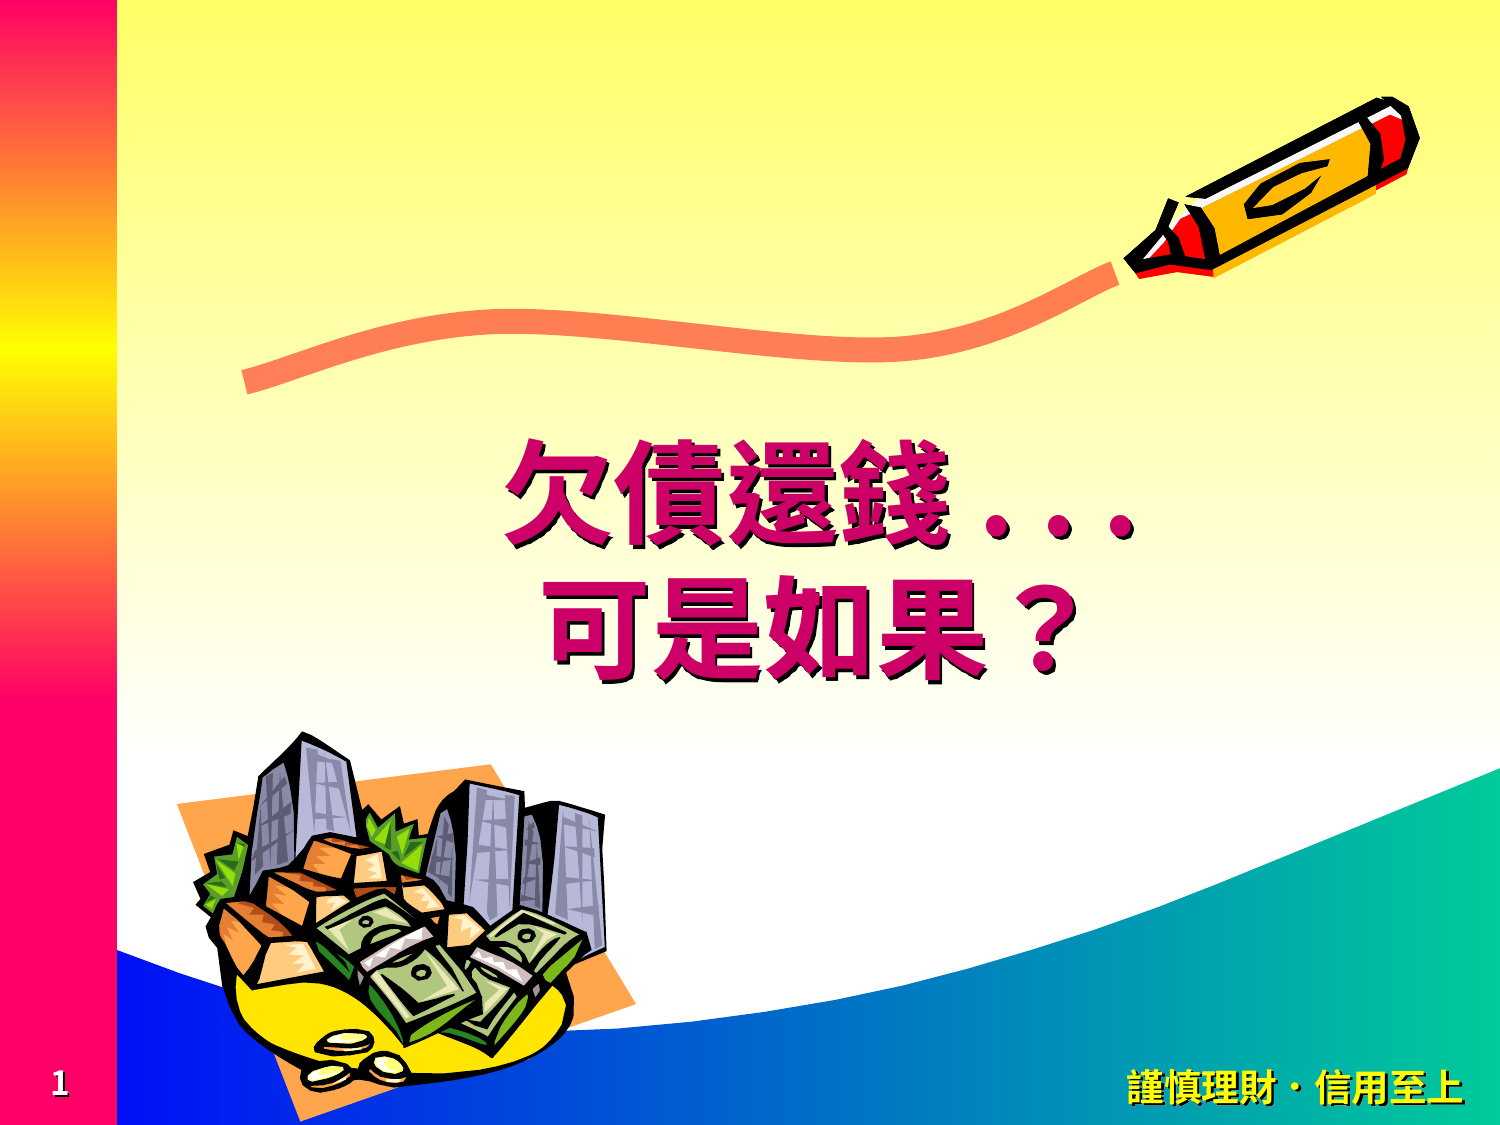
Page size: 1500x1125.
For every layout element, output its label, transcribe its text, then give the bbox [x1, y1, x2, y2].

title 欠債還錢. . . 可是如果？ [291, 382, 1350, 735]
picture [176, 728, 641, 1125]
